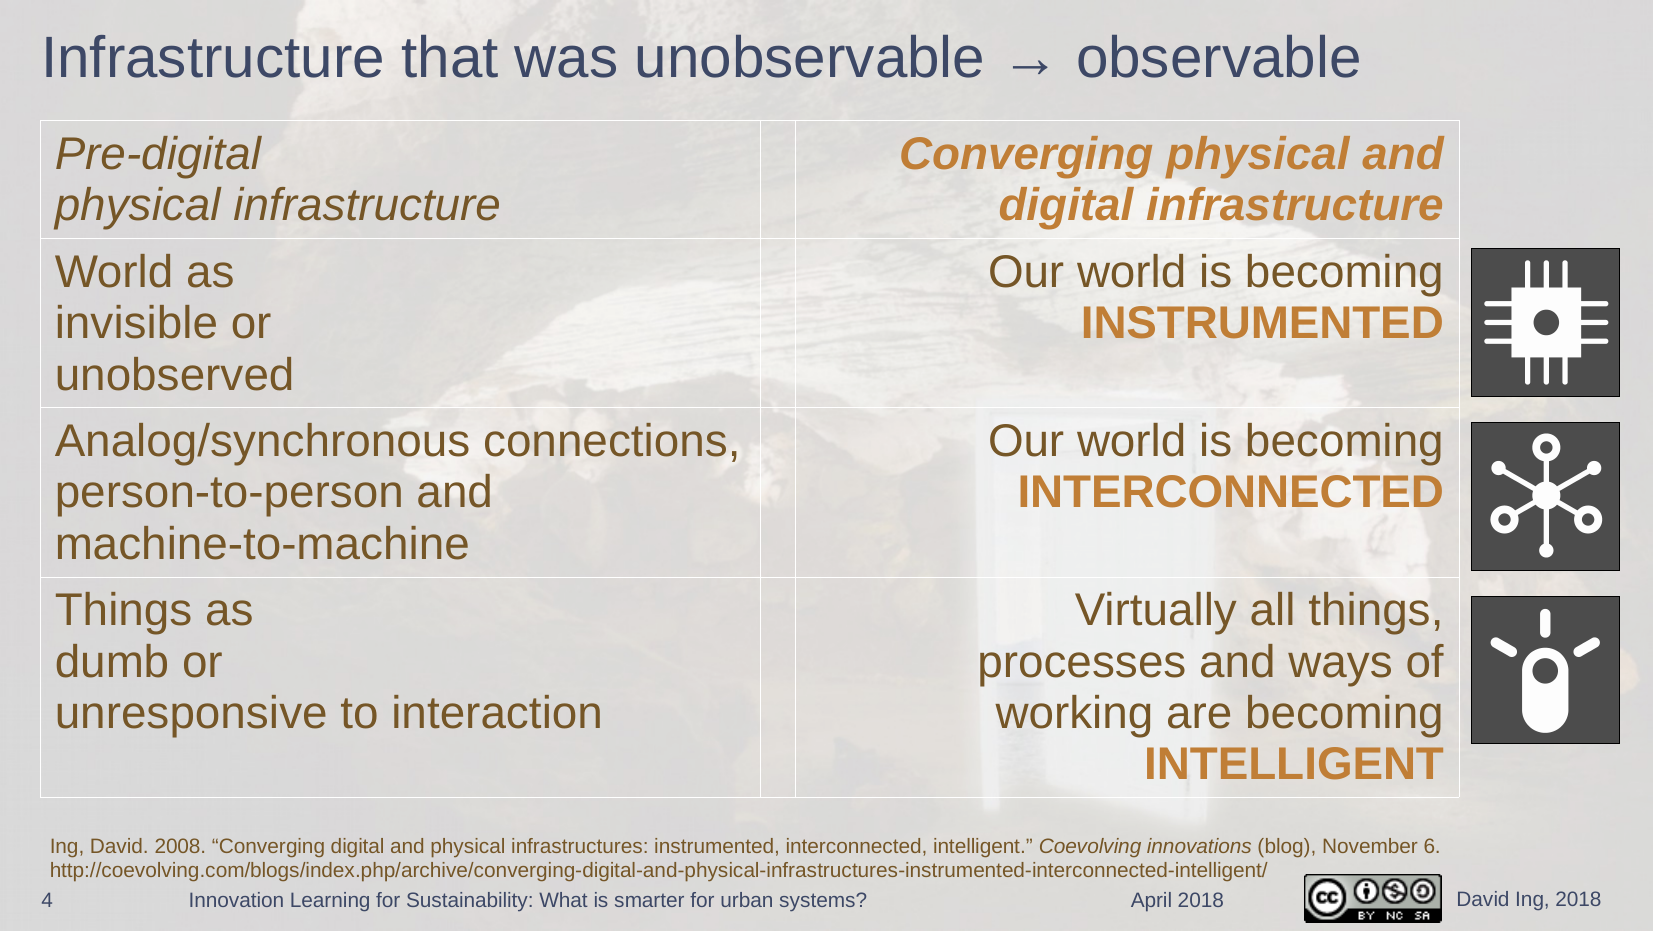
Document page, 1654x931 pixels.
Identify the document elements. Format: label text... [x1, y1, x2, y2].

text_box [1471, 596, 1620, 744]
table_cell [761, 239, 795, 407]
picture [1482, 258, 1610, 387]
text_box [1471, 422, 1620, 571]
text_box Value-elevating co-creation Providers and customer mutually experience, and then improve [0, 0, 1653, 931]
picture [1304, 913, 1442, 923]
table_header Pre-digital physical infrastructure [41, 121, 760, 238]
table_cell World as invisible or unobserved [41, 239, 760, 407]
text_box Ing, David. 2008. “Converging digital and physical infrastructures: instrumented, interconnected, intelligent.” Coevolving innovations (blog), November 6. http://coevolving.com/blogs/index.php/archive/converging-digital-and-physical-infrastructures-instrumented-interconnected-intelligent/ [35, 827, 1614, 913]
table_header Converging physical and digital infrastructure [796, 121, 1459, 238]
table_cell Our world is becoming INTERCONNECTED [796, 408, 1459, 577]
title Infrastructure that was unobservable → observable [41, 30, 1613, 126]
text_box [1471, 248, 1620, 397]
table_cell Things as dumb or unresponsive to interaction [41, 578, 760, 797]
table_cell Virtually all things, processes and ways of working are becoming INTELLIGENT [796, 578, 1459, 797]
picture [1485, 431, 1606, 561]
picture [1488, 605, 1603, 735]
table_cell Analog/synchronous connections, person-to-person and machine-to-machine [41, 408, 760, 577]
table_cell Our world is becoming INSTRUMENTED [796, 239, 1459, 407]
table_header [761, 121, 795, 238]
table_cell [761, 408, 795, 577]
table_cell [761, 578, 795, 797]
